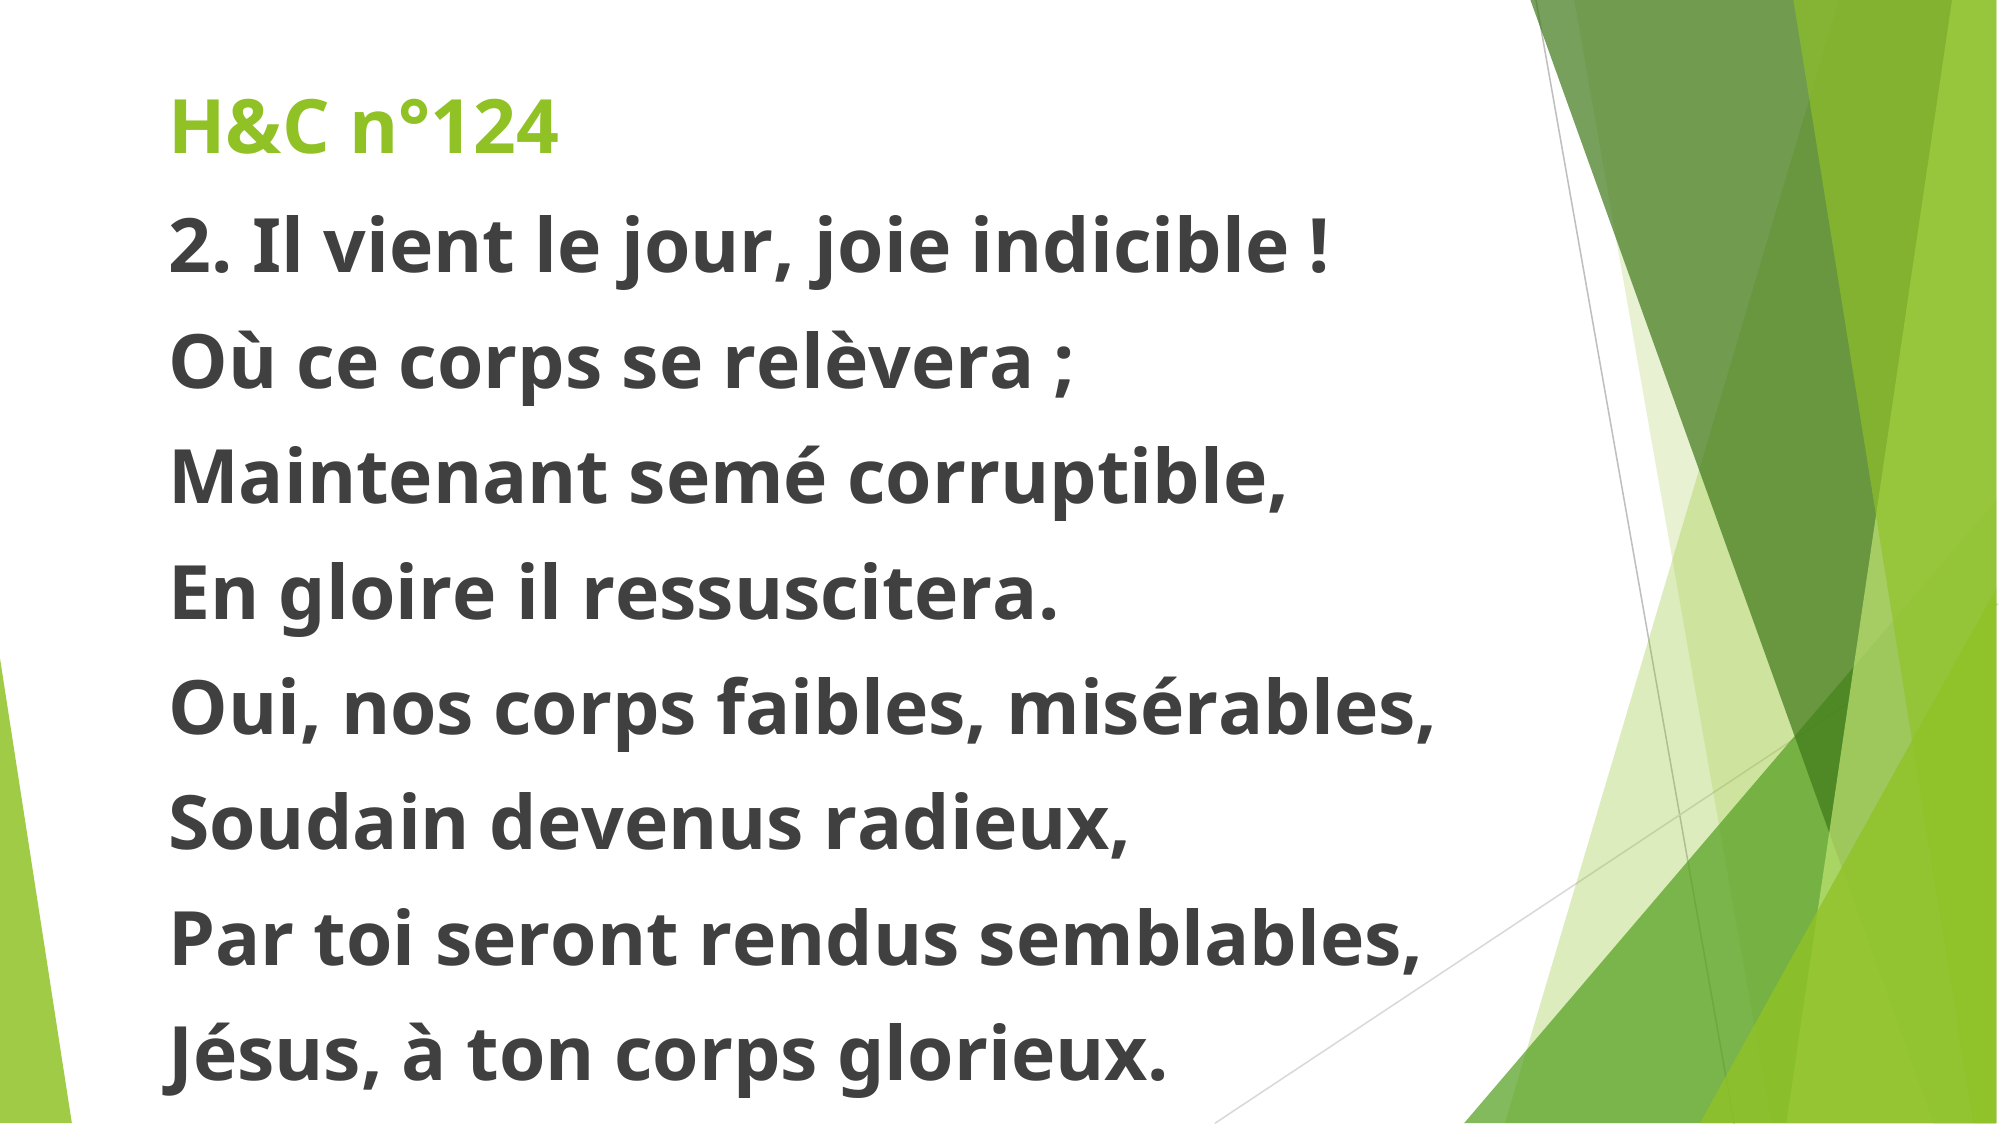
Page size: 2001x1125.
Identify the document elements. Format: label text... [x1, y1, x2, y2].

text_box 2. Il vient le jour, joie indicible ! Où ce corps se relèvera ; Maintenant semé corruptible, En gloire il ressuscitera. Oui, nos corps faibles, misérables, Soudain devenus radieux, Par toi seront rendus semblables, Jésus, à ton corps glorieux. [153, 177, 2001, 1037]
text_box H&C n°124 [153, 70, 1522, 177]
